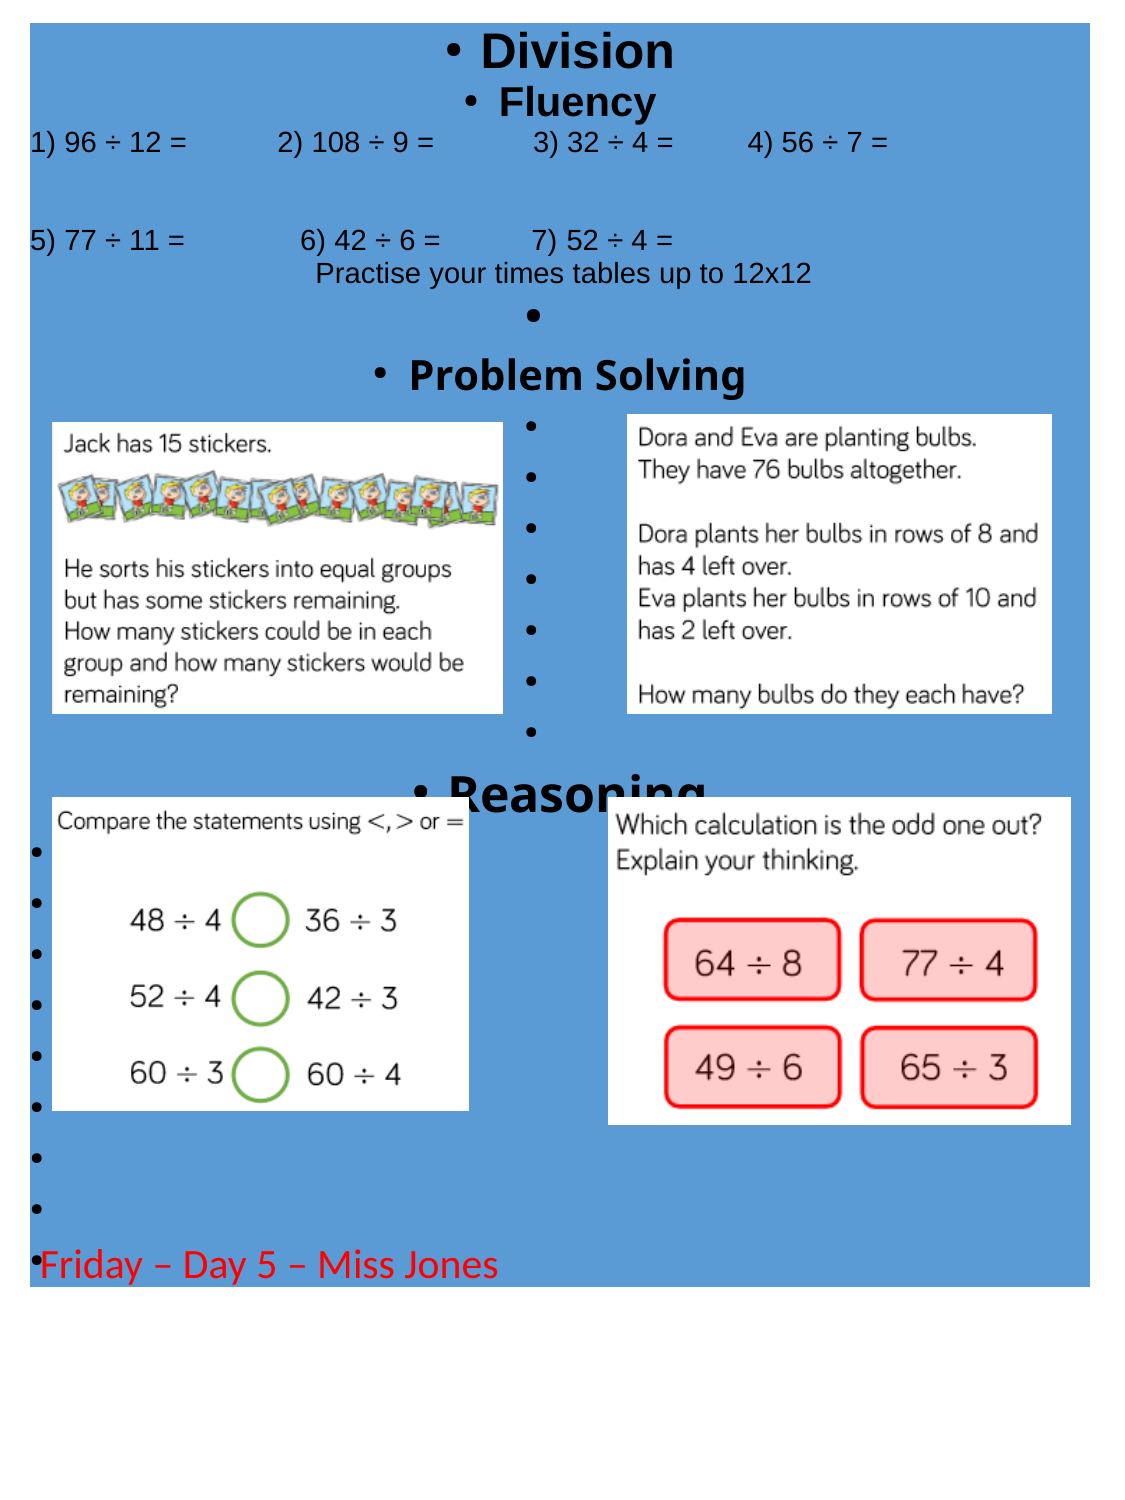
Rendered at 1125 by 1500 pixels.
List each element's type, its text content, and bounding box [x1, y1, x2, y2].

picture [627, 414, 1052, 714]
text_box Friday – Day 5 – Miss Jones [24, 1228, 908, 1295]
picture [52, 797, 469, 1111]
picture [608, 797, 1071, 1125]
picture [52, 422, 503, 714]
table_cell Reasoning [30, 760, 1090, 1287]
table_cell Problem Solving [30, 345, 1090, 760]
table_header Division Fluency 1) 96 ÷ 12 = 2) 108 ÷ 9 = 3) 32 ÷ 4 = 4) 56 ÷ 7 = 5) 77 ÷ 11 = 6) 42 ÷ 6 = 7) 52 ÷ 4 = Practise your times tables up to 12x12 [30, 23, 1090, 345]
